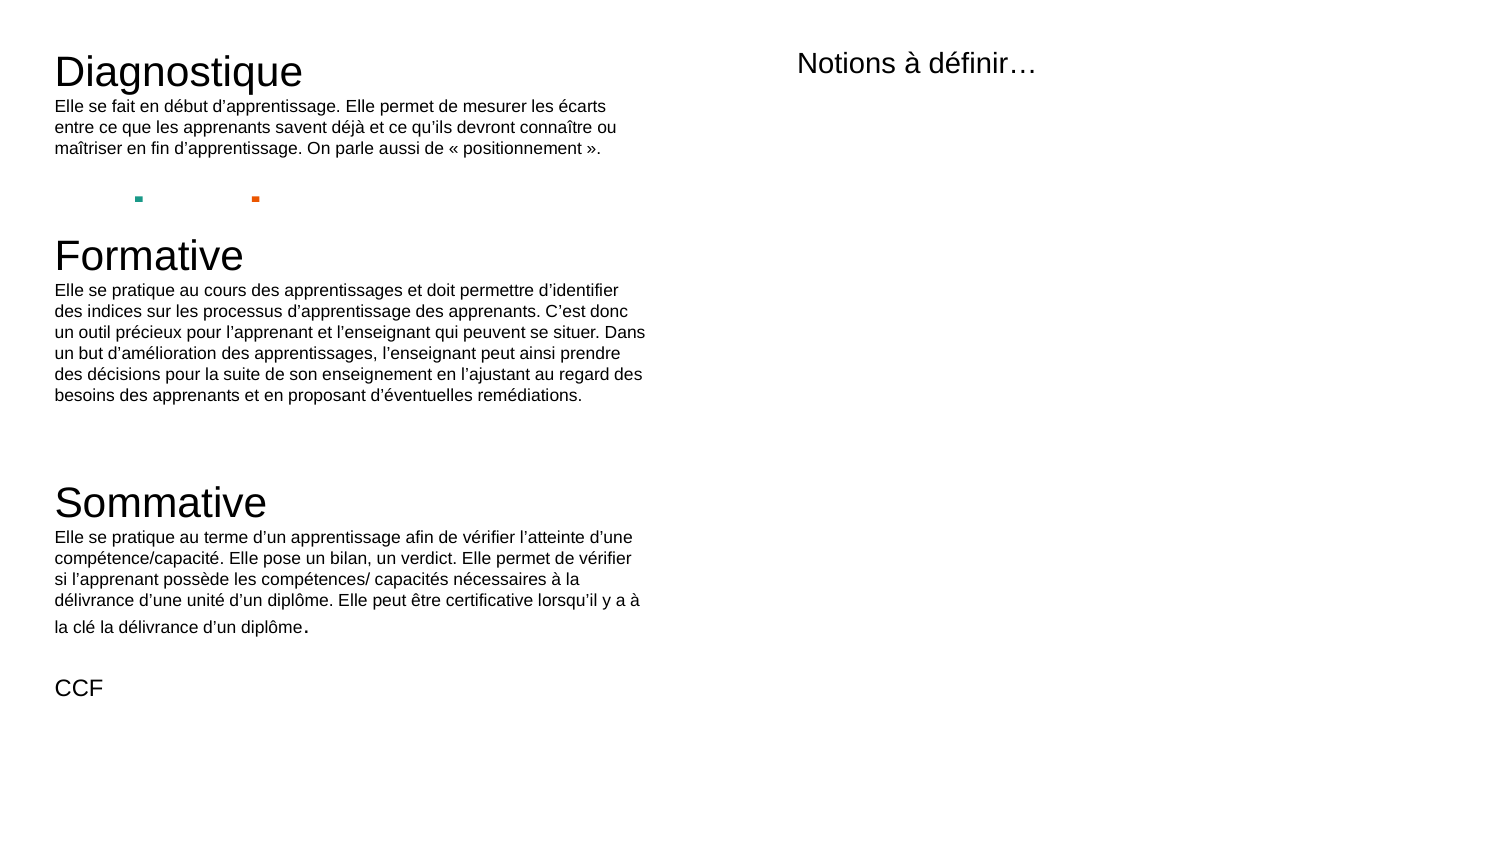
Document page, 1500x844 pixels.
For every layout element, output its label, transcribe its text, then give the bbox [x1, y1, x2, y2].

title Diagnostique Elle se fait en début d’apprentissage. Elle permet de mesurer les écarts entre ce que les apprenants savent déjà et ce qu’ils devront connaître ou maîtriser en fin d’apprentissage. On parle aussi de « positionnement ». Formative Elle se pratique au cours des apprentissages et doit permettre d’identifier des indices sur les processus d’apprentissage des apprenants. C’est donc un outil précieux pour l’apprenant et l’enseignant qui peuvent se situer. Dans un but d’amélioration des apprentissages, l’enseignant peut ainsi prendre des décisions pour la suite de son enseignement en l’ajustant au regard des besoins des apprenants et en proposant d’éventuelles remédiations. Sommative Elle se pratique au terme d’un apprentissage afin de vérifier l’atteinte d’une compétence/capacité. Elle pose un bilan, un verdict. Elle permet de vérifier si l’apprenant possède les compétences/ capacités nécessaires à la délivrance d’une unité d’un diplôme. Elle peut être certificative lorsqu’il y a à la clé la délivrance d’un diplôme. CCF [39, 29, 664, 771]
list Notions à définir… [782, 29, 1479, 816]
